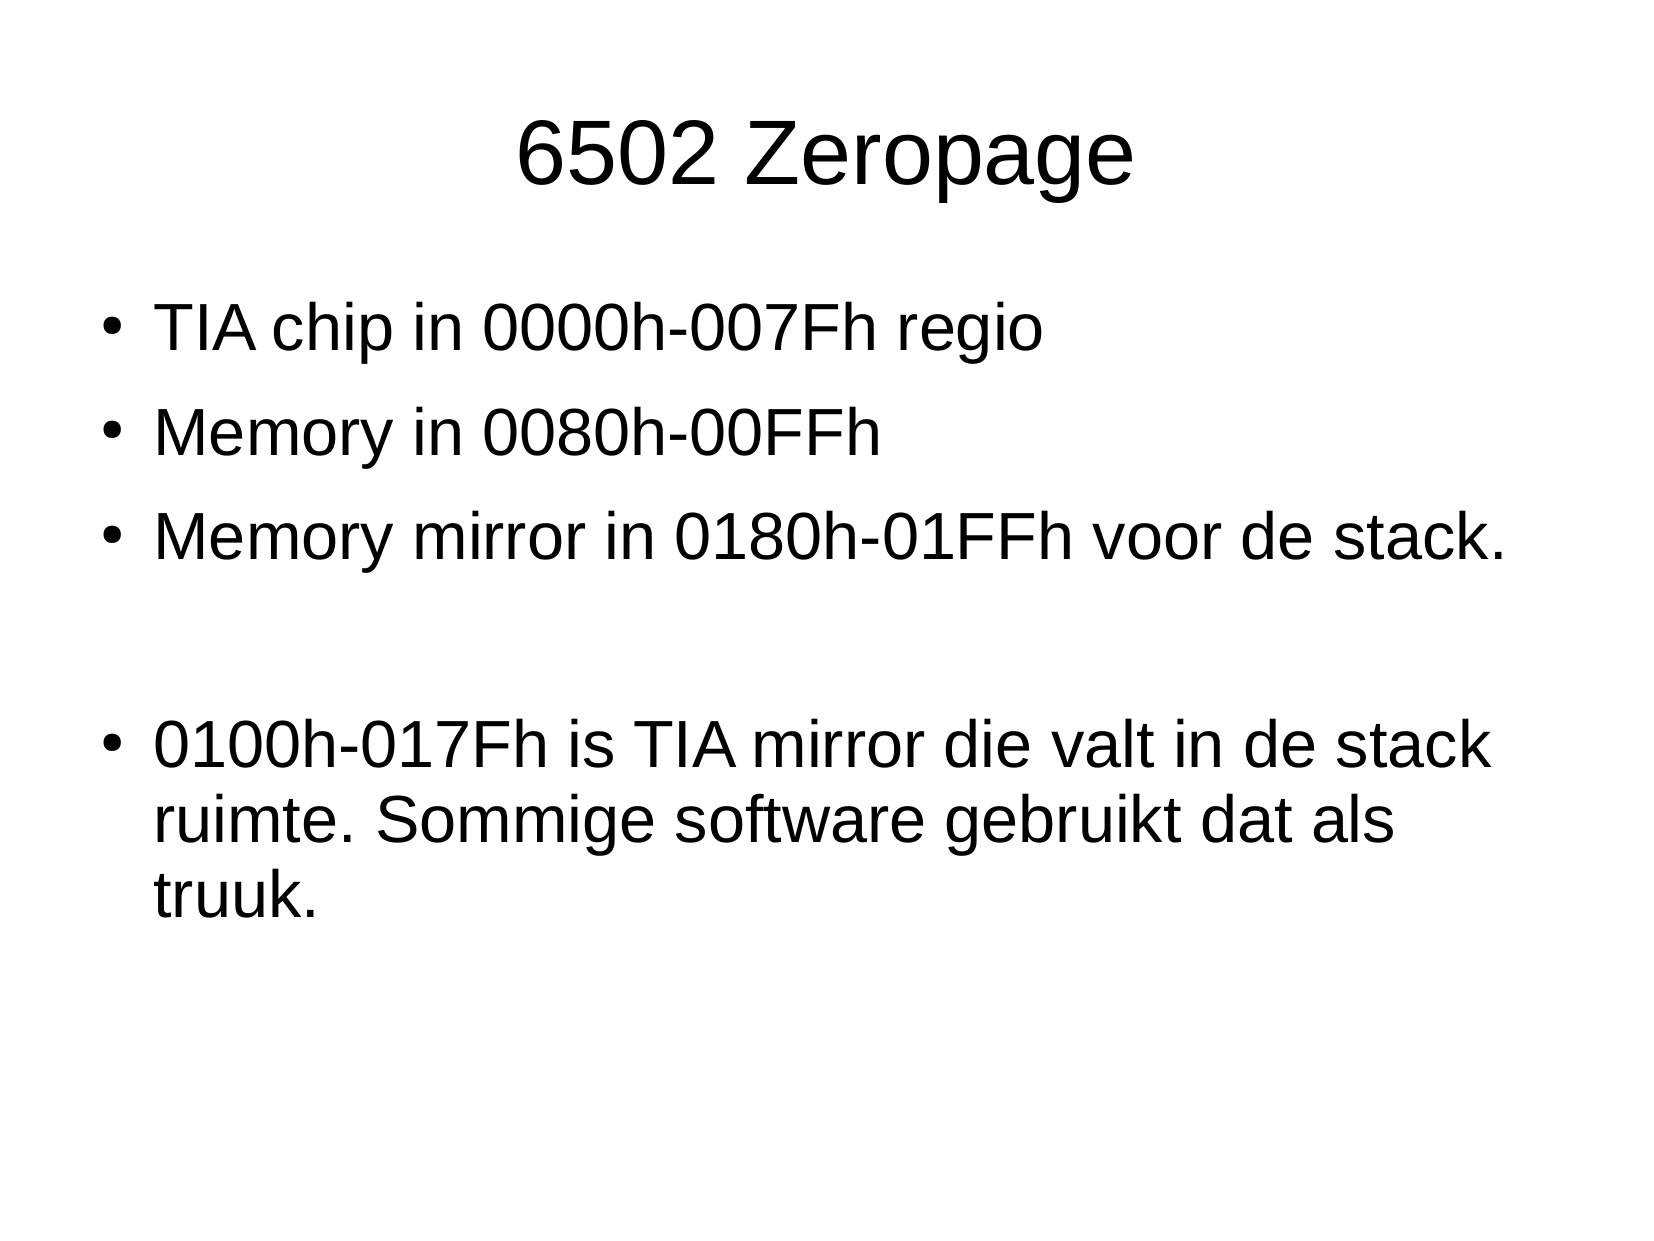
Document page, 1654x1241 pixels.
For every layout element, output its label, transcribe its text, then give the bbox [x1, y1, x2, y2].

title 6502 Zeropage [82, 49, 1571, 257]
list TIA chip in 0000h-007Fh regio Memory in 0080h-00FFh Memory mirror in 0180h-01FFh voor de stack. 0100h-017Fh is TIA mirror die valt in de stack ruimte. Sommige software gebruikt dat als truuk. [82, 290, 1571, 1010]
